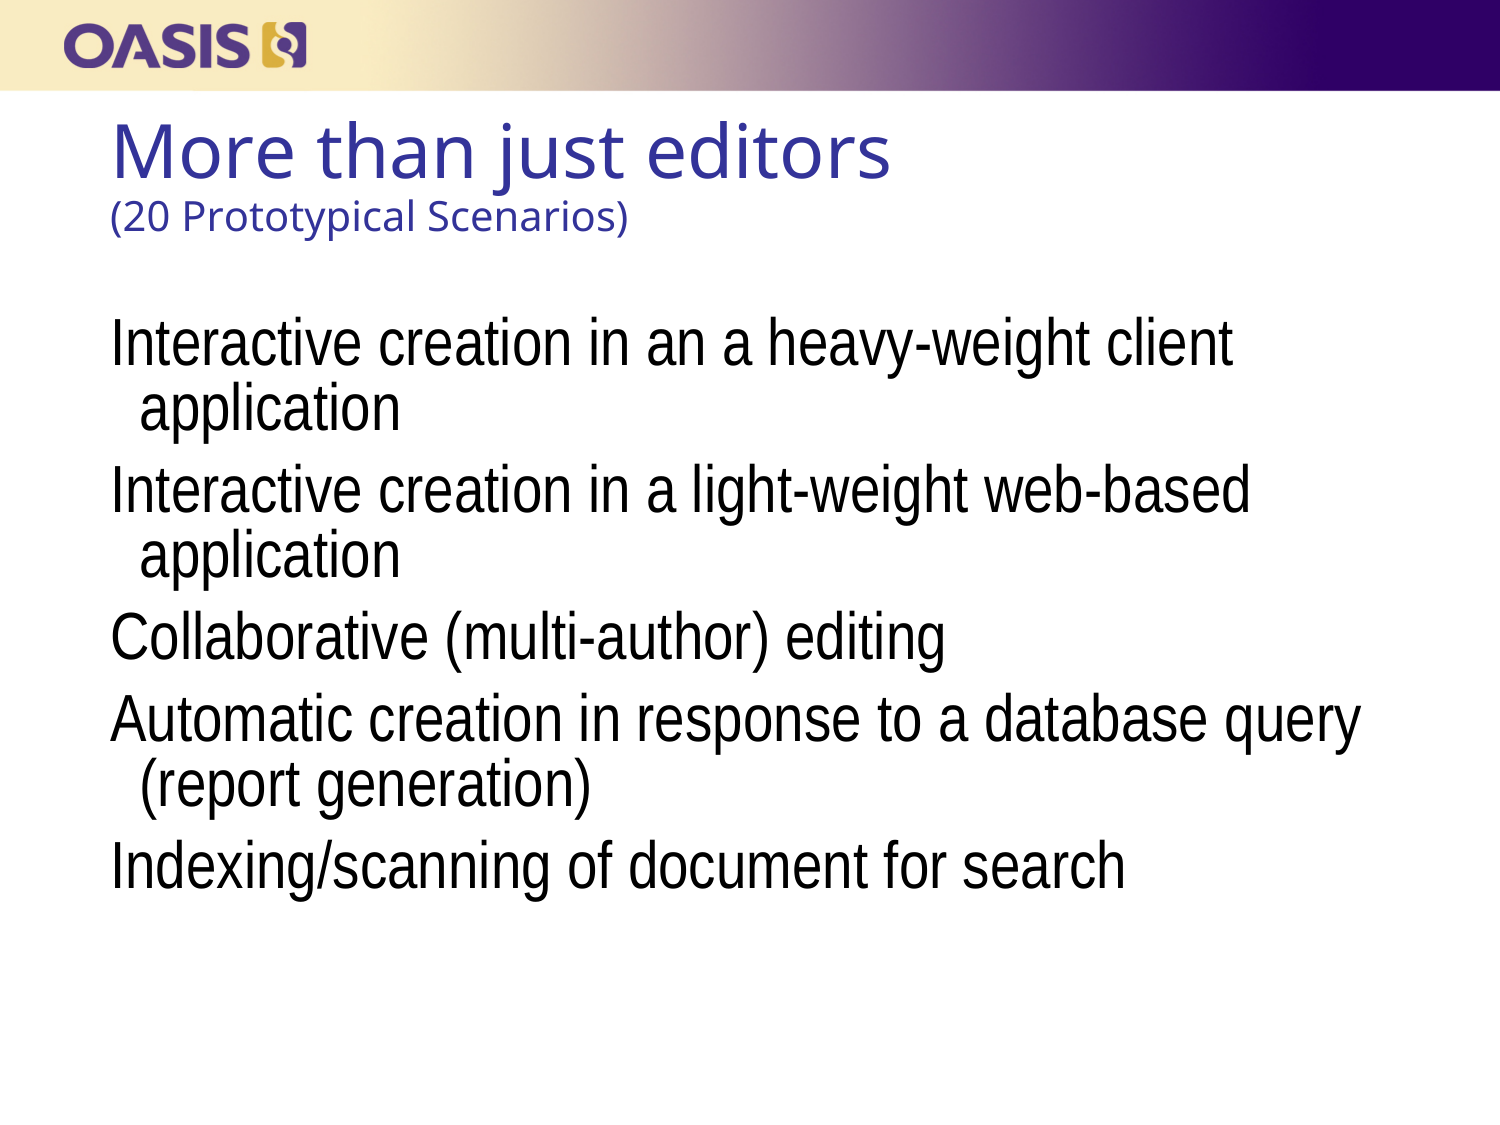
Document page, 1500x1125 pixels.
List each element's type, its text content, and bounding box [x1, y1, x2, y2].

list Interactive creation in an a heavy-weight client application Interactive creation in a light-weight web-based application Collaborative (multi-author) editing Automatic creation in response to a database query (report generation) Indexing/scanning of document for search [110, 312, 1392, 1022]
title More than just editors (20 Prototypical Scenarios) [110, 82, 1392, 271]
picture [0, 0, 1500, 1125]
